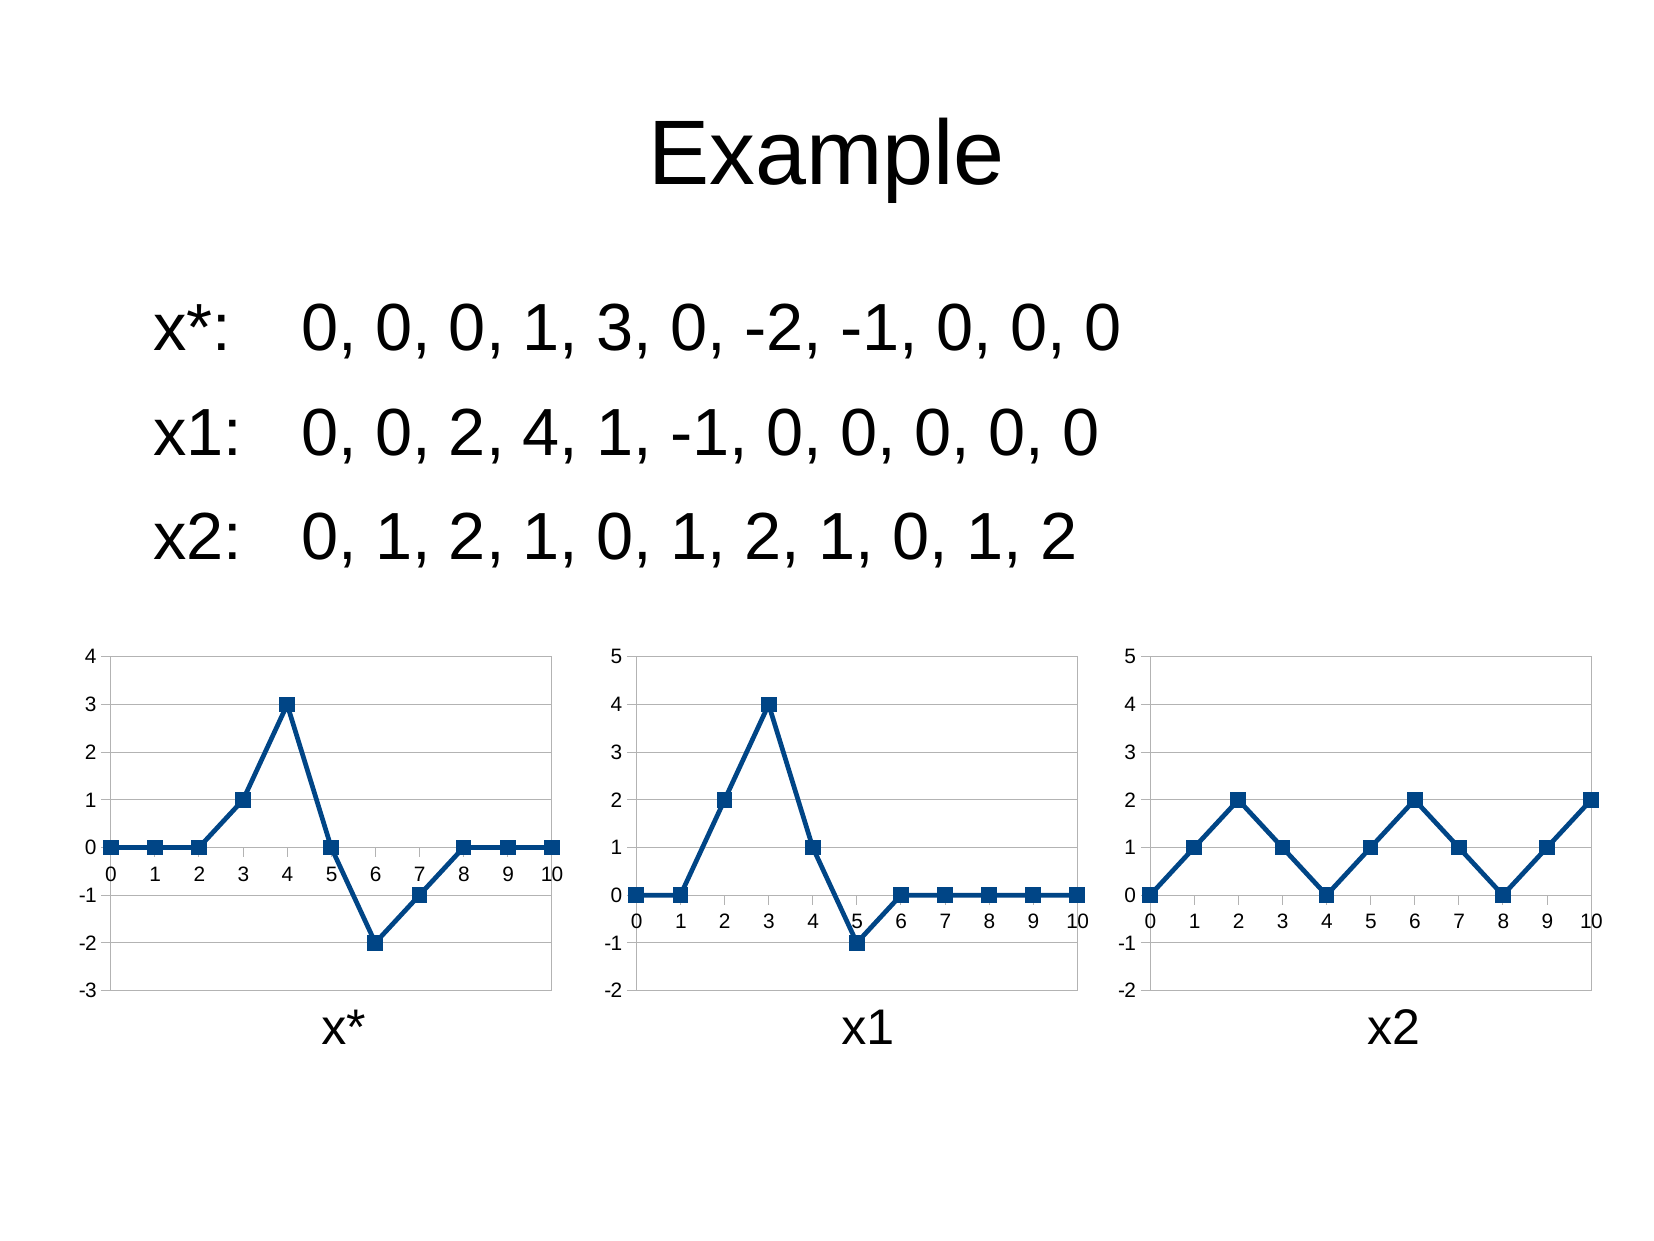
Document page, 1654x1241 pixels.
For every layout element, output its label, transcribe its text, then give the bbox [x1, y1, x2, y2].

text_box x* [306, 992, 381, 1063]
title Example [82, 49, 1571, 257]
list x*: 0, 0, 0, 1, 3, 0, -2, -1, 0, 0, 0 x1: 0, 0, 2, 4, 1, -1, 0, 0, 0, 0, 0 x2: 0, 1, 2, 1, 0, 1, 2, 1, 0, 1, 2 [82, 290, 1571, 1109]
text_box x2 [1352, 992, 1435, 1063]
chart [594, 637, 1099, 1010]
chart [68, 637, 573, 1010]
chart [1108, 637, 1613, 1010]
text_box x1 [826, 992, 909, 1063]
